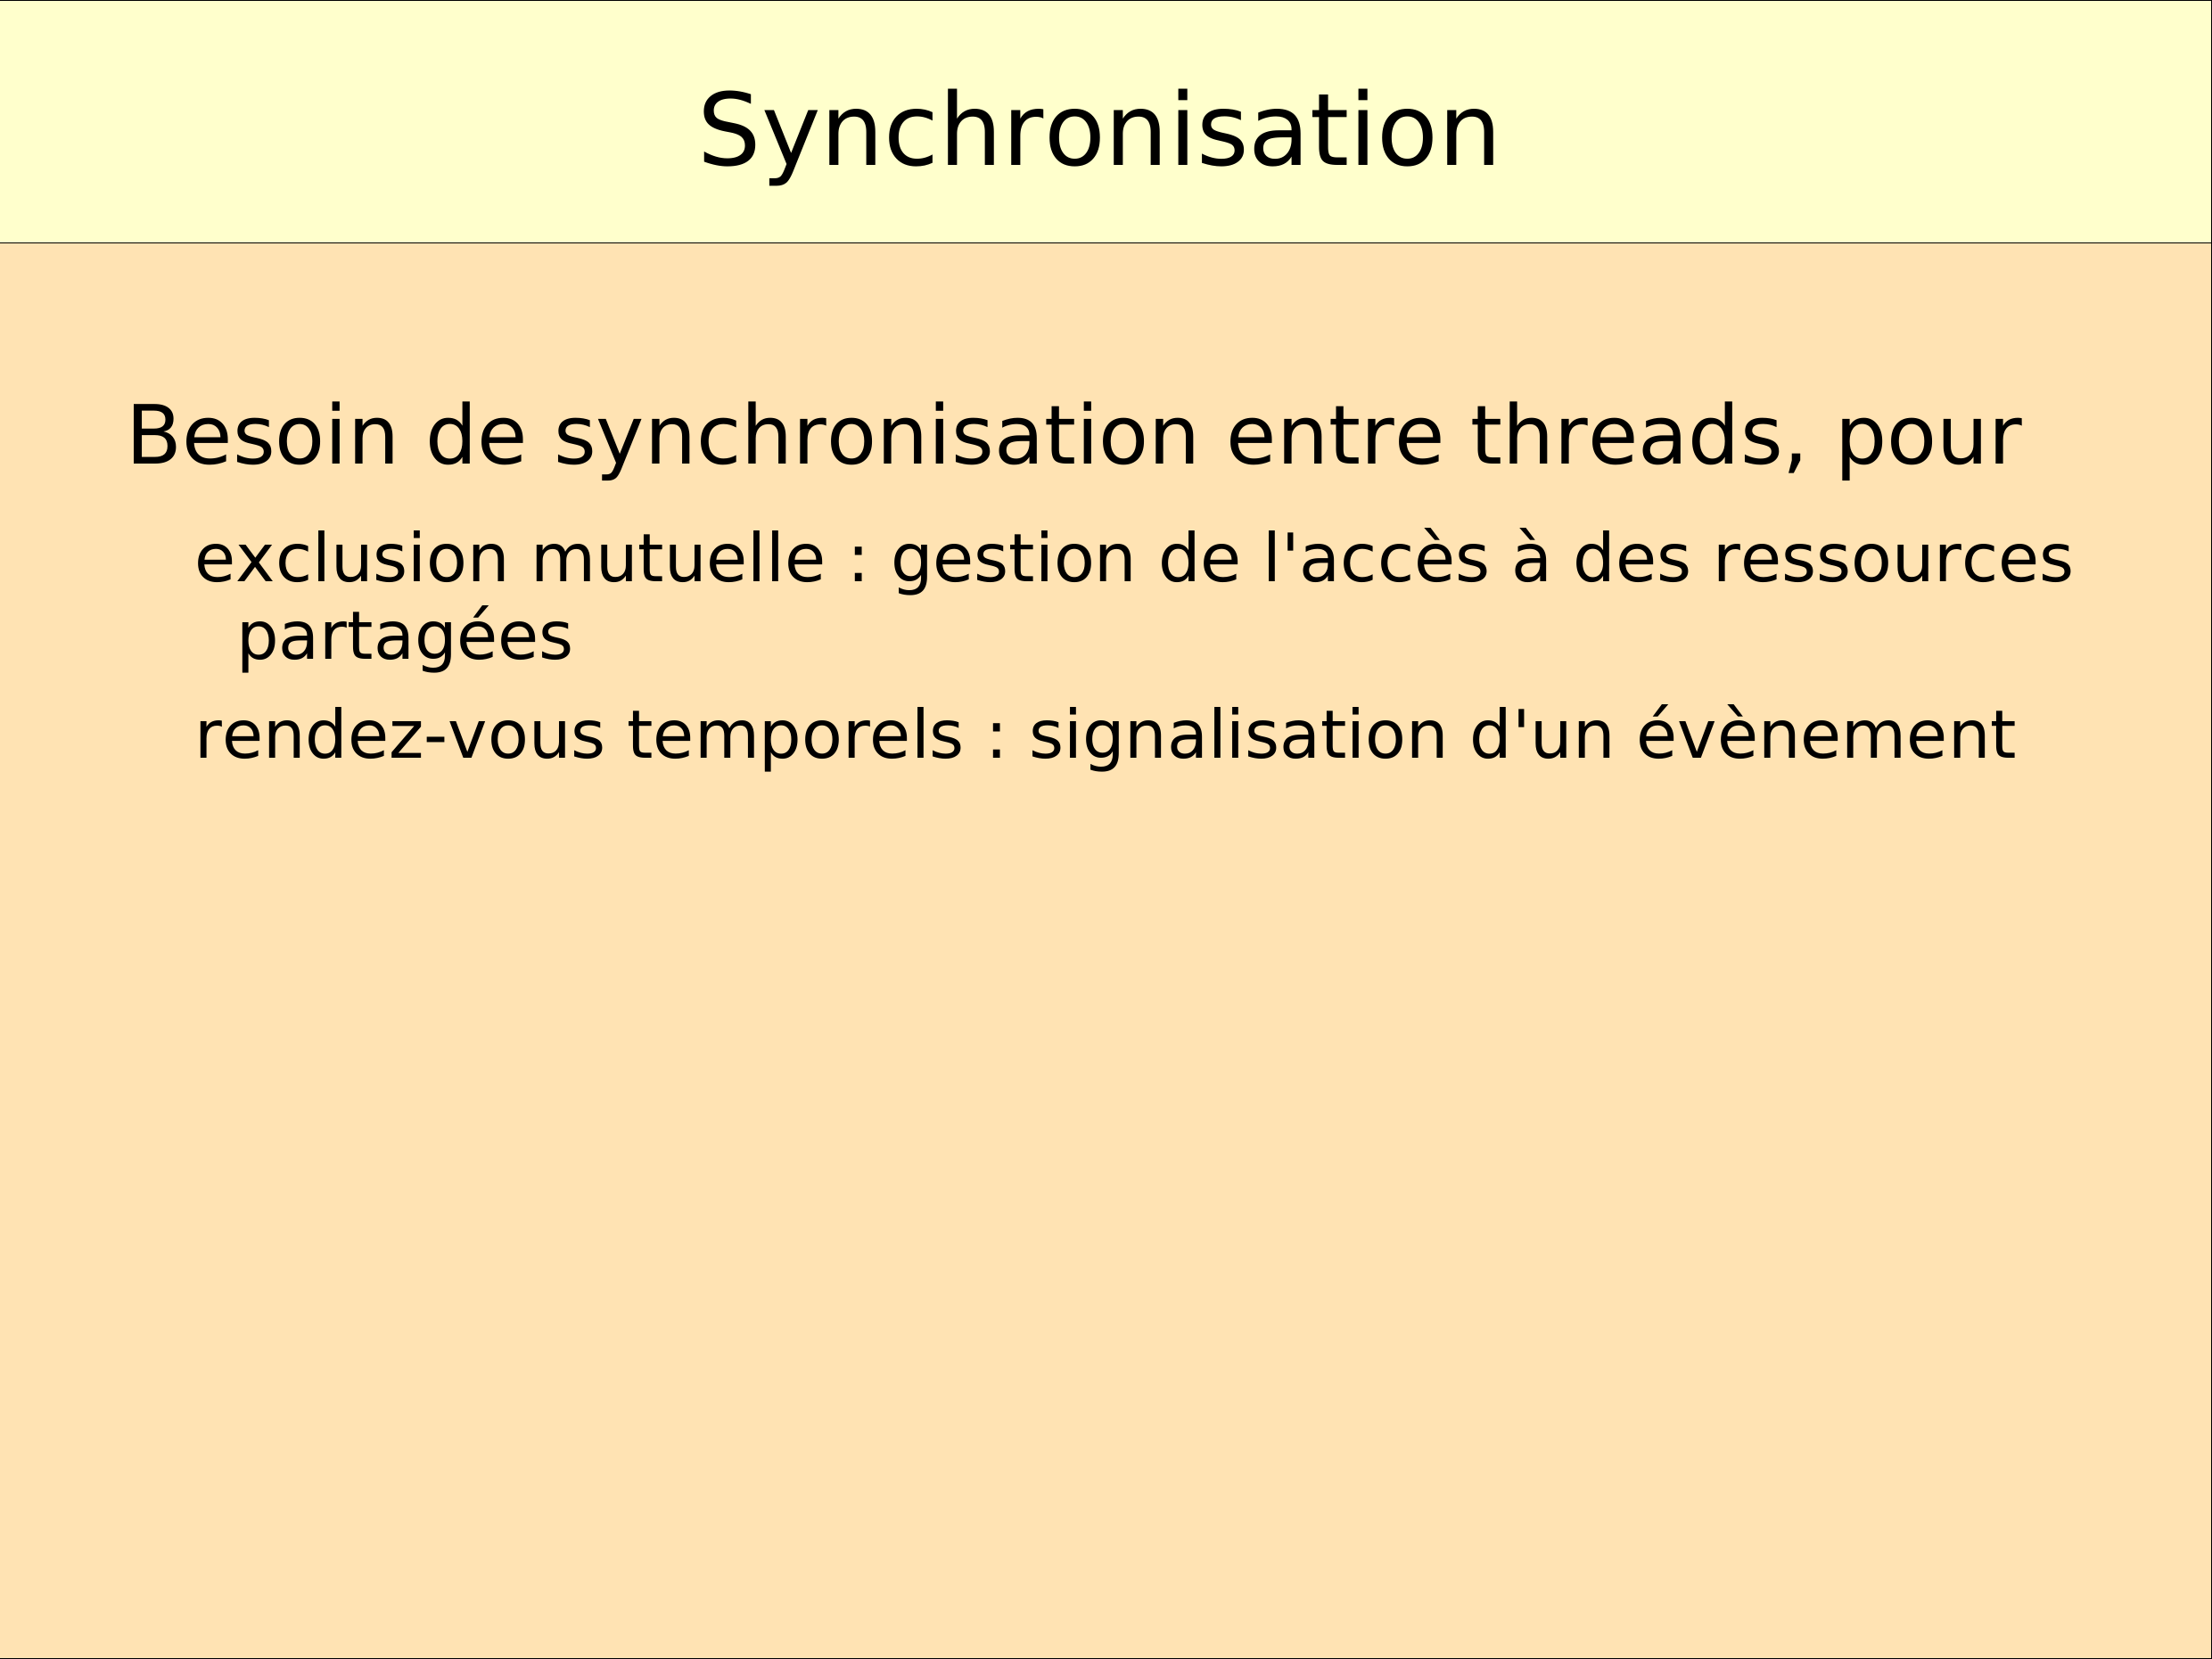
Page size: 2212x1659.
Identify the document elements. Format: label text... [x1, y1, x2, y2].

title Synchronisation [153, 51, 2048, 211]
list Besoin de synchronisation entre threads, pour exclusion mutuelle : gestion de l'accès à des ressources partagées rendez-vous temporels : signalisation d'un évènement [110, 388, 2101, 1482]
